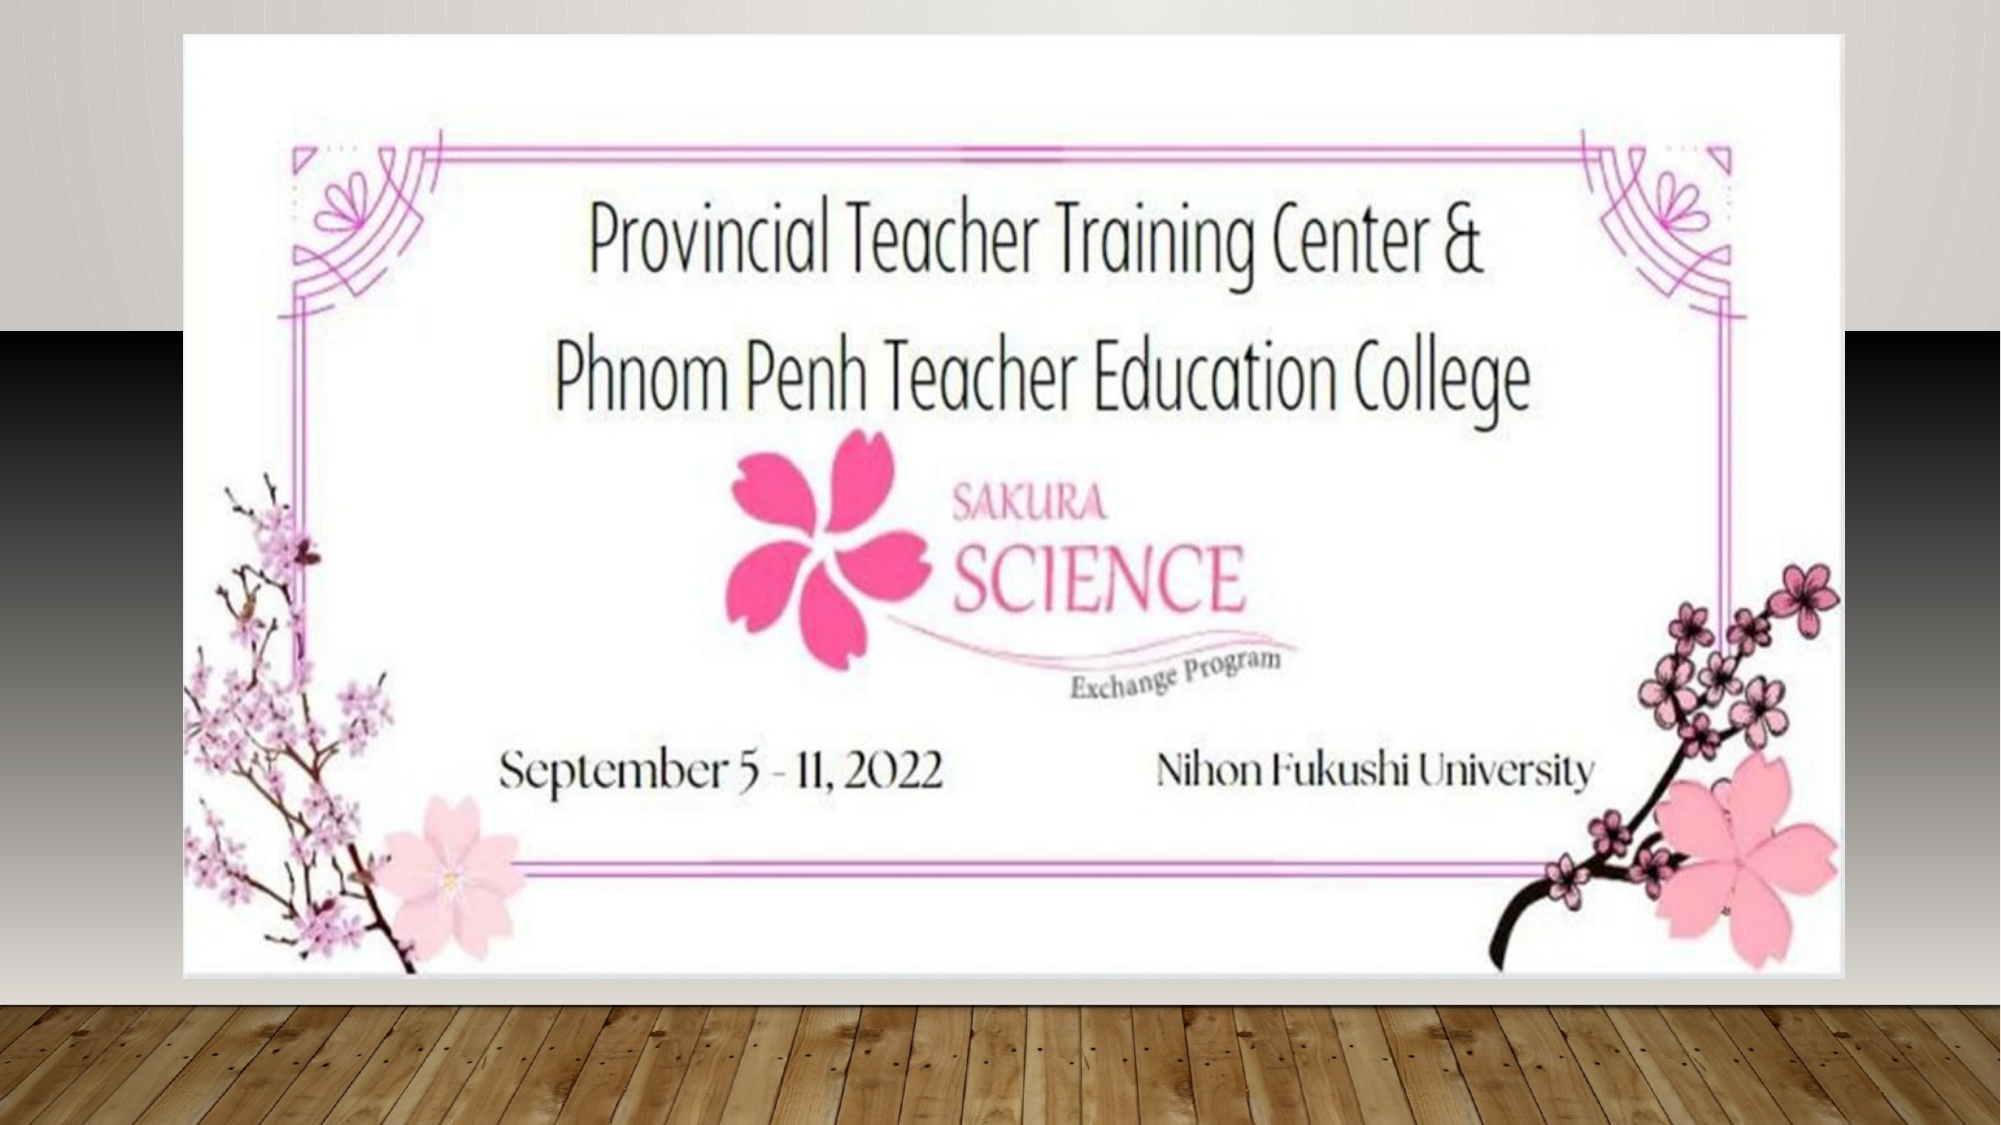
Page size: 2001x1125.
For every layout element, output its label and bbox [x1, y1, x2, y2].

picture [183, 34, 1845, 979]
